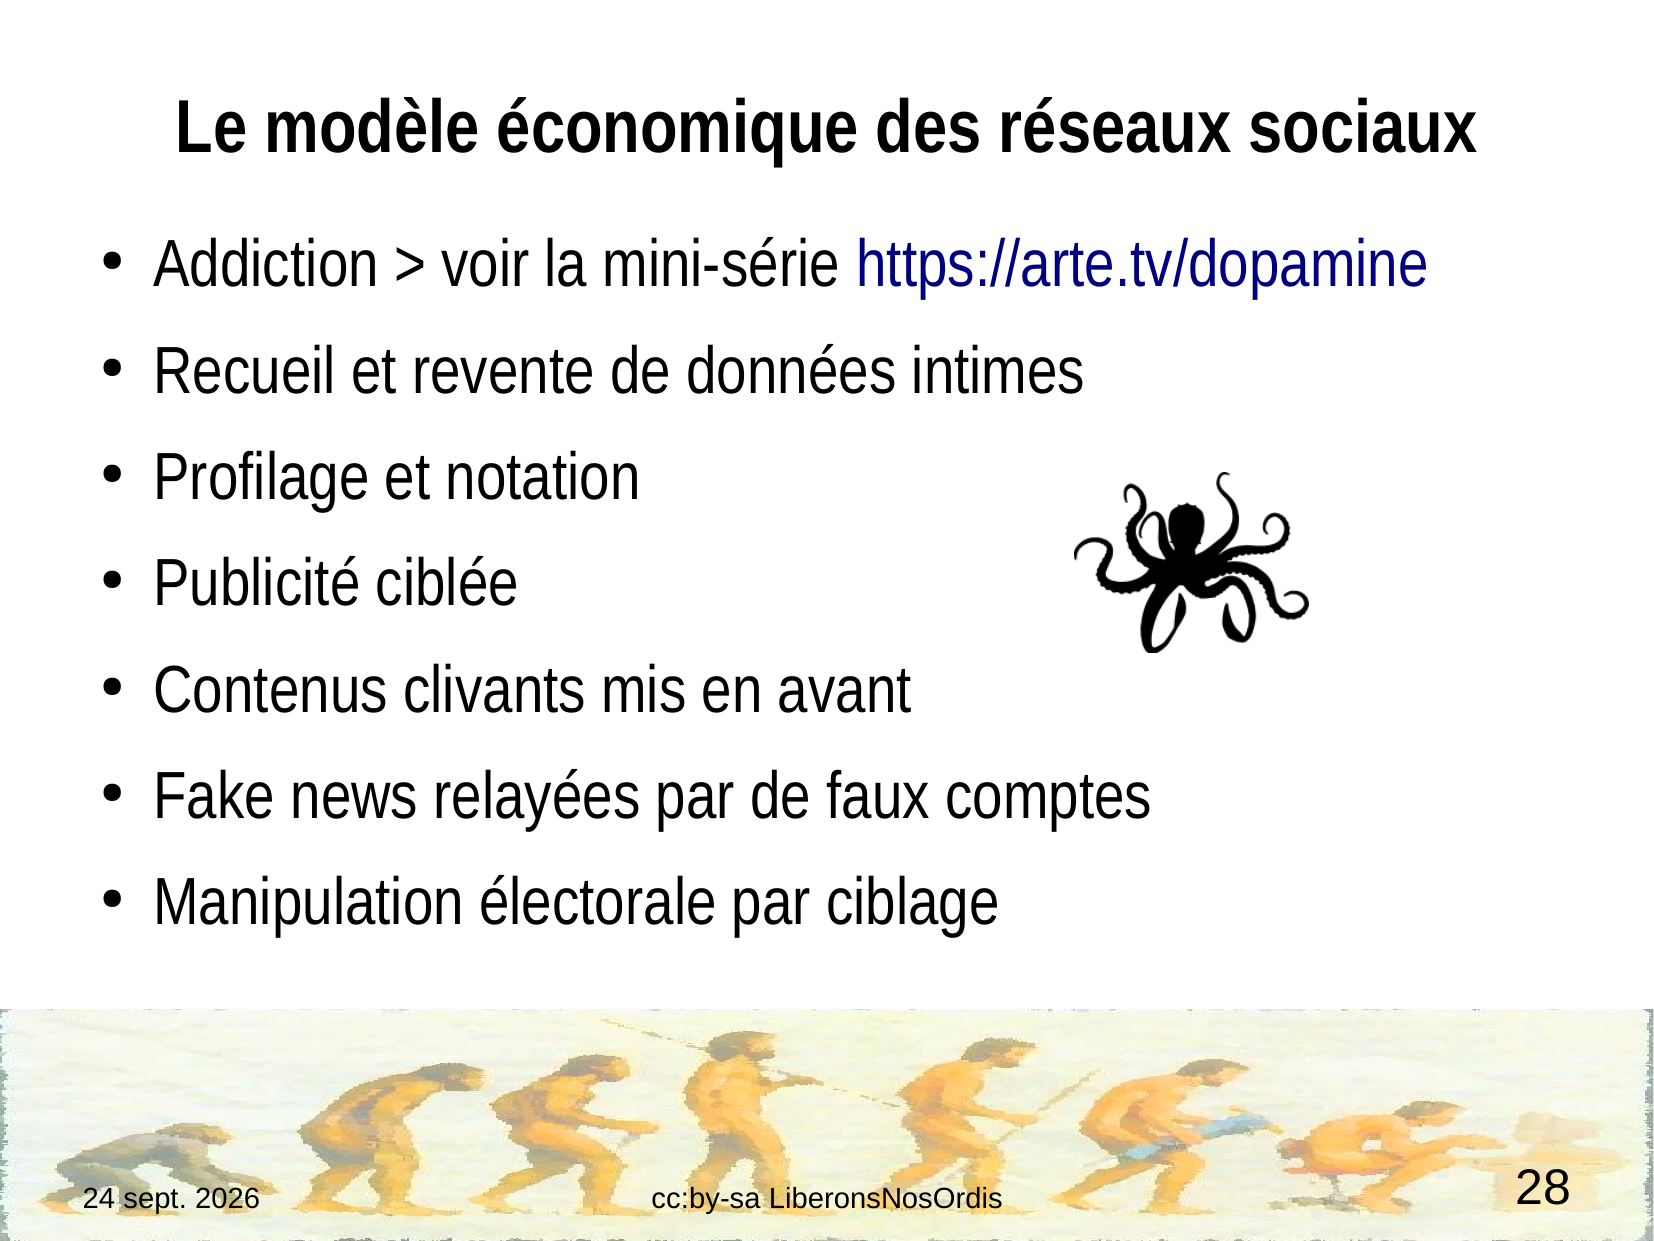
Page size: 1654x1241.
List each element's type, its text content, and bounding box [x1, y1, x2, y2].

picture [1074, 472, 1309, 653]
title Le modèle économique des réseaux sociaux [82, 49, 1571, 201]
picture [0, 1009, 1654, 1241]
list Addiction > voir la mini-série https://arte.tv/dopamine Recueil et revente de données intimes Profilage et notation Publicité ciblée Contenus clivants mis en avant Fake news relayées par de faux comptes Manipulation électorale par ciblage [82, 224, 1571, 1010]
